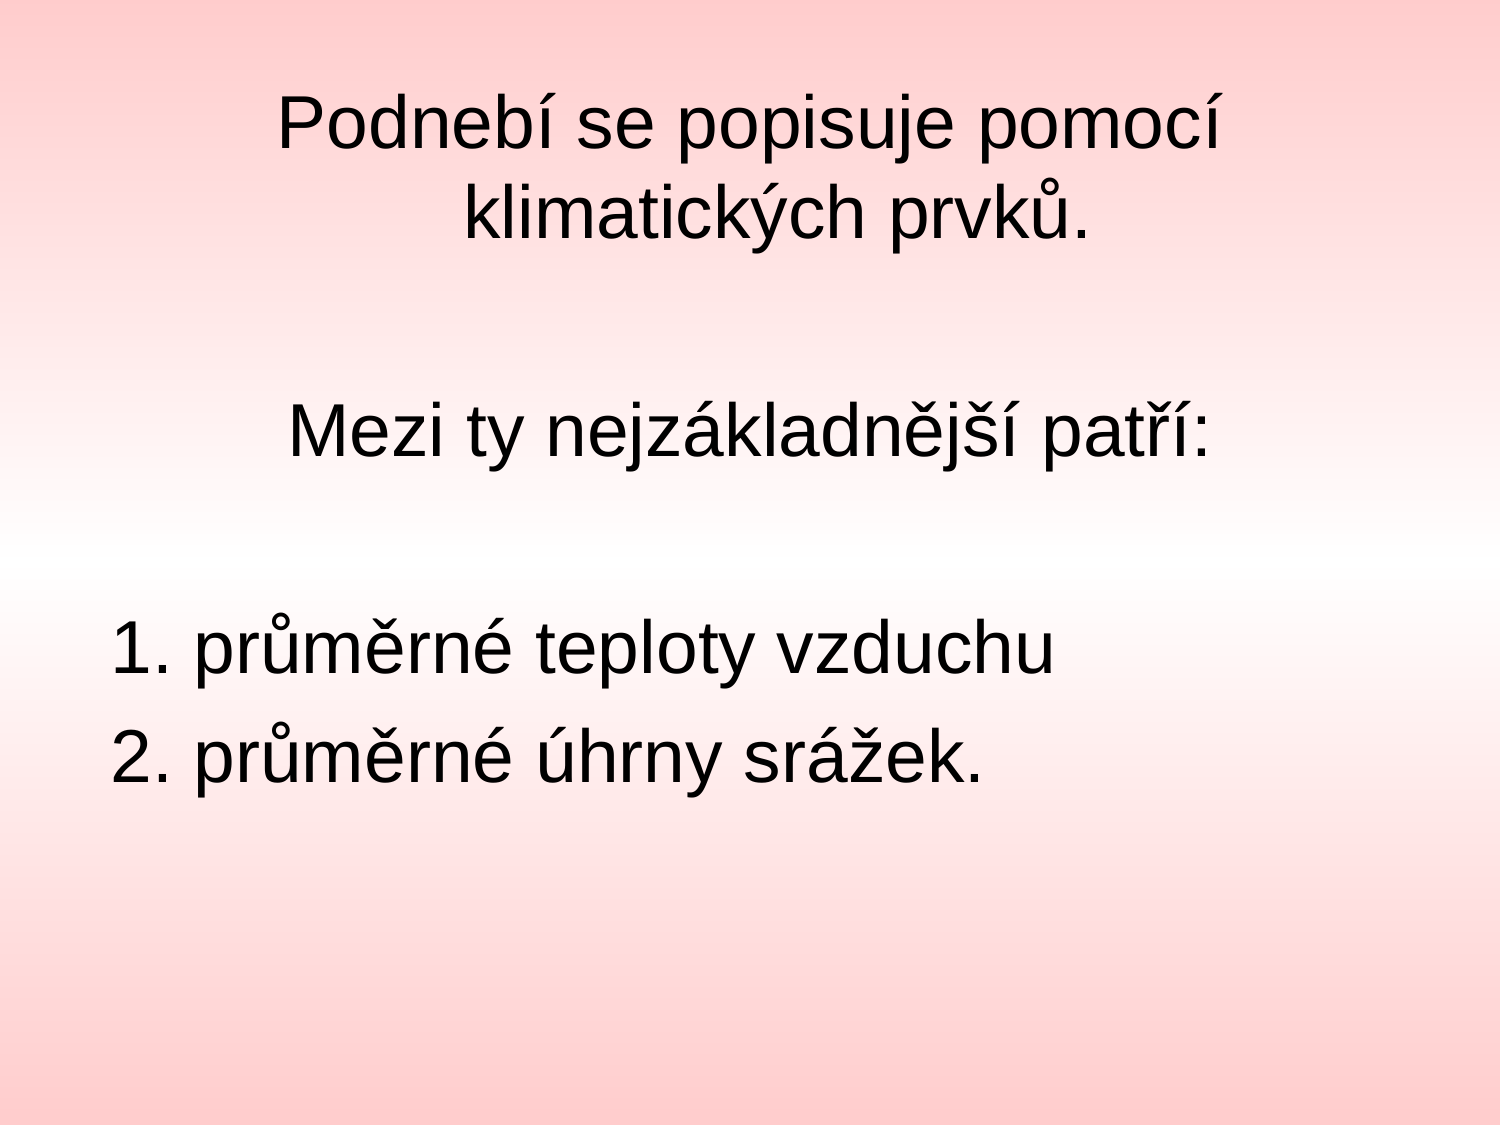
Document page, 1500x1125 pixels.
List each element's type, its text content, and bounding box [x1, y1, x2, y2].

list Podnebí se popisuje pomocí klimatických prvků. Mezi ty nejzákladnější patří: 1. průměrné teploty vzduchu 2. průměrné úhrny srážek. [75, 66, 1426, 1005]
